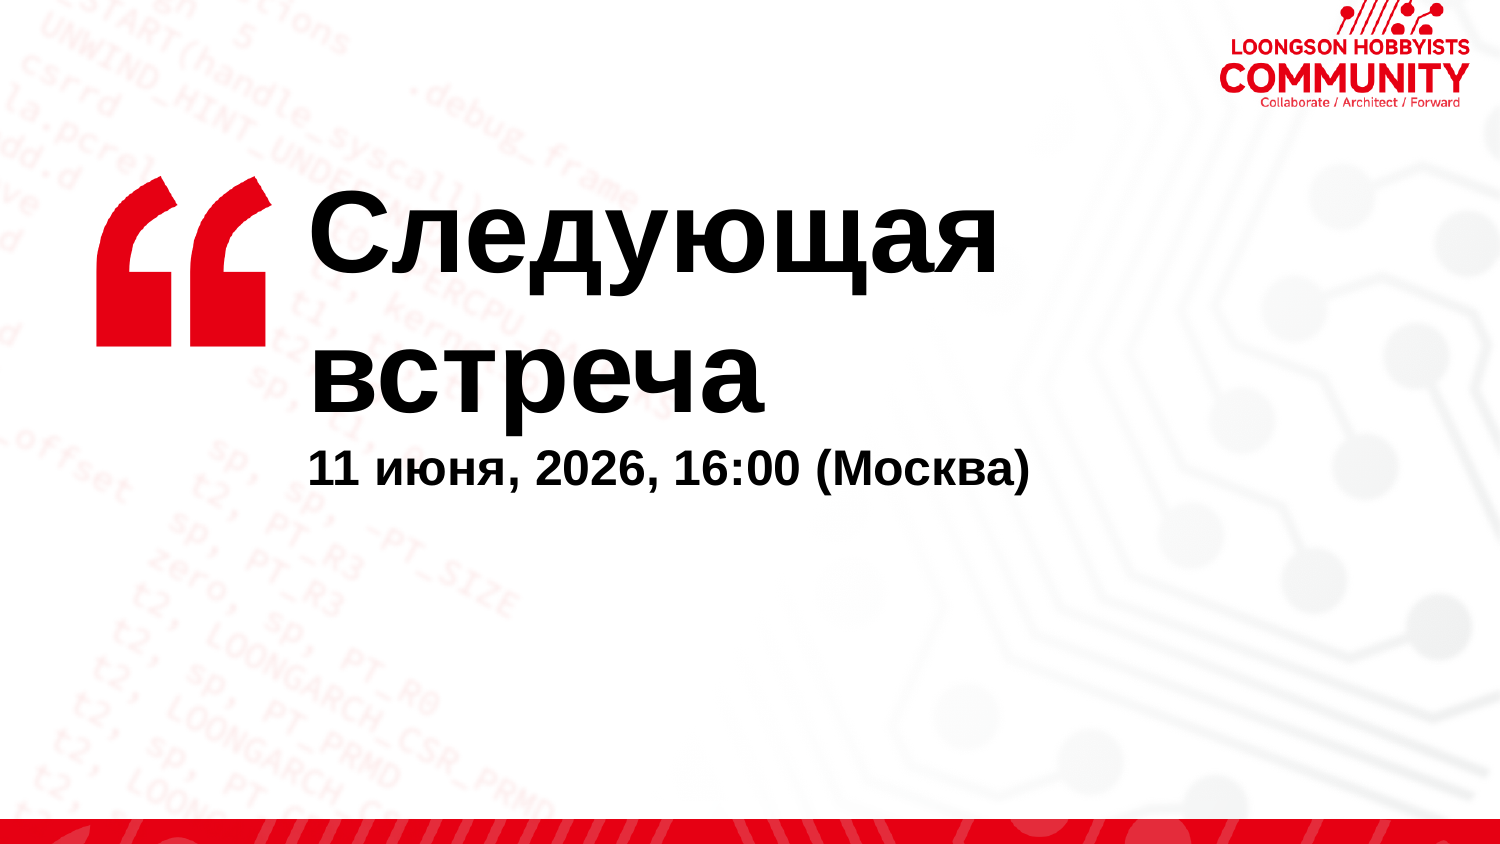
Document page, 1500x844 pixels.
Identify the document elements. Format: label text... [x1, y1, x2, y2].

picture [0, 0, 1500, 844]
title Следующая встреча 11 июня, 2026, 16:00 (Москва) [292, 138, 1373, 513]
